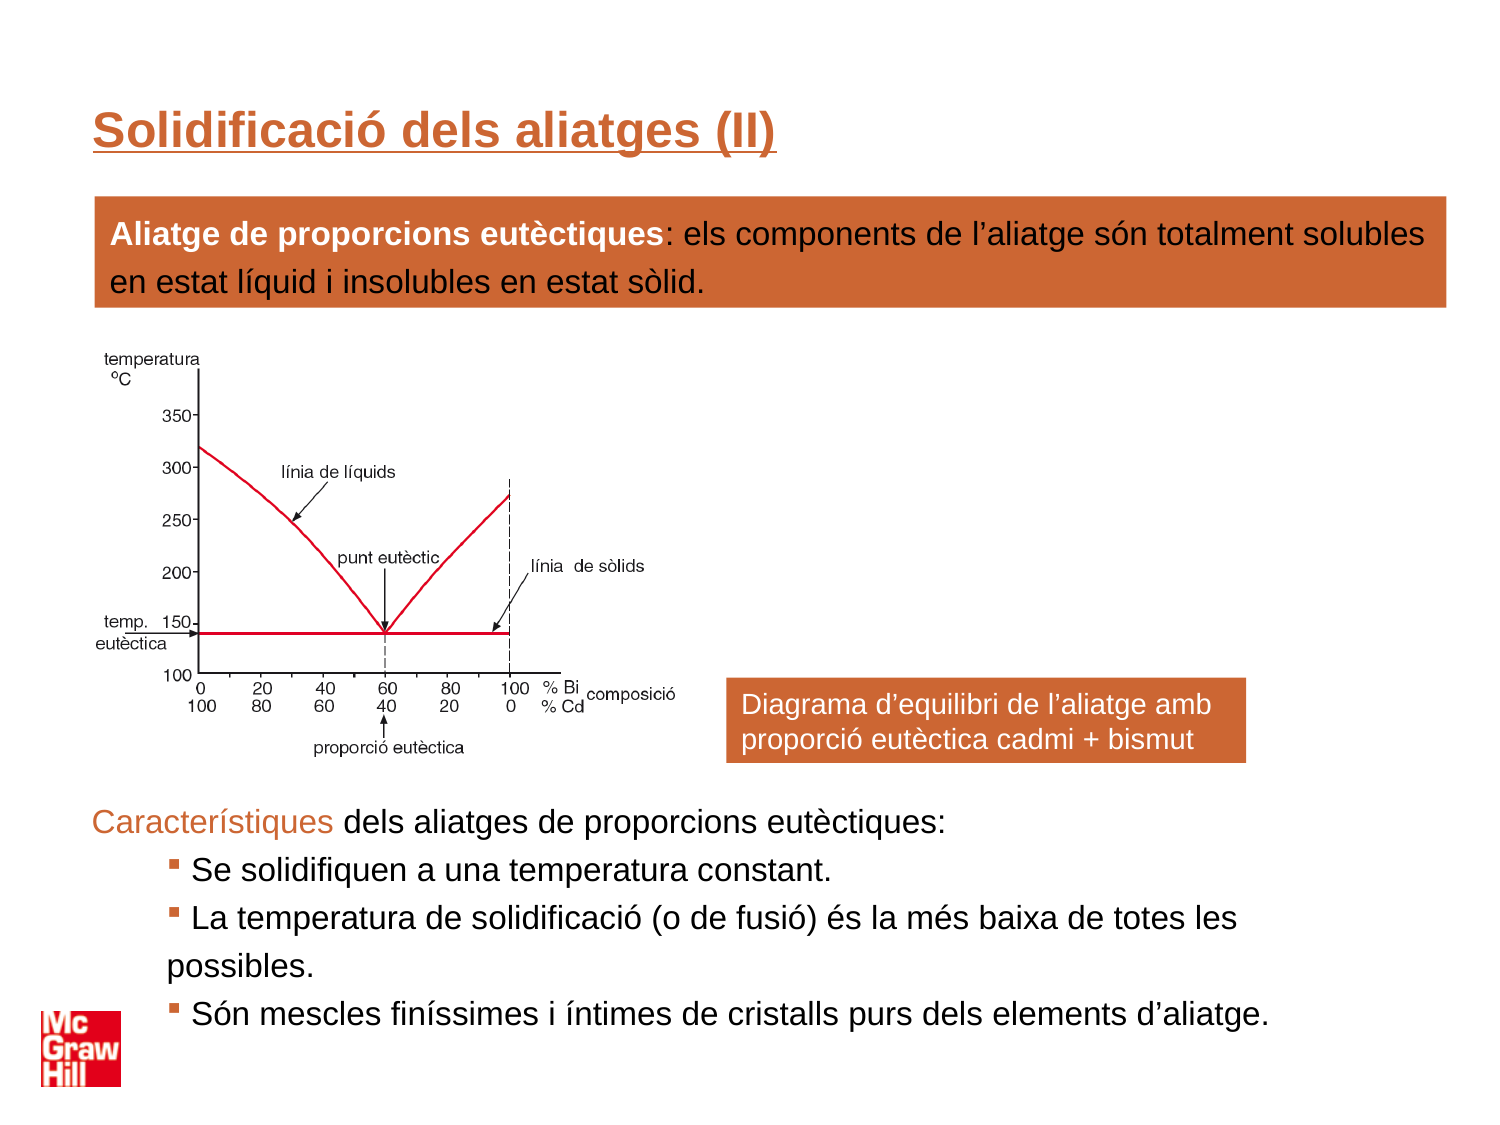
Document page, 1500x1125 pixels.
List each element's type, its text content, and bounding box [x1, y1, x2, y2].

text_box Característiques dels aliatges de proporcions eutèctiques: Se solidifiquen a una temperatura constant. La temperatura de solidificació (o de fusió) és la més baixa de totes les possibles. Són mescles finíssimes i íntimes de cristalls purs dels elements d’aliatge. [76, 784, 1377, 1040]
text_box Diagrama d’equilibri de l’aliatge amb proporció eutèctica cadmi + bismut [726, 677, 1247, 763]
chart [41, 1011, 121, 1087]
text_box Aliatge de proporcions eutèctiques: els components de l’aliatge són totalment solubles en estat líquid i insolubles en estat sòlid. [94, 196, 1447, 308]
text_box Solidificació dels aliatges (II) [78, 90, 1483, 166]
picture [64, 349, 691, 760]
